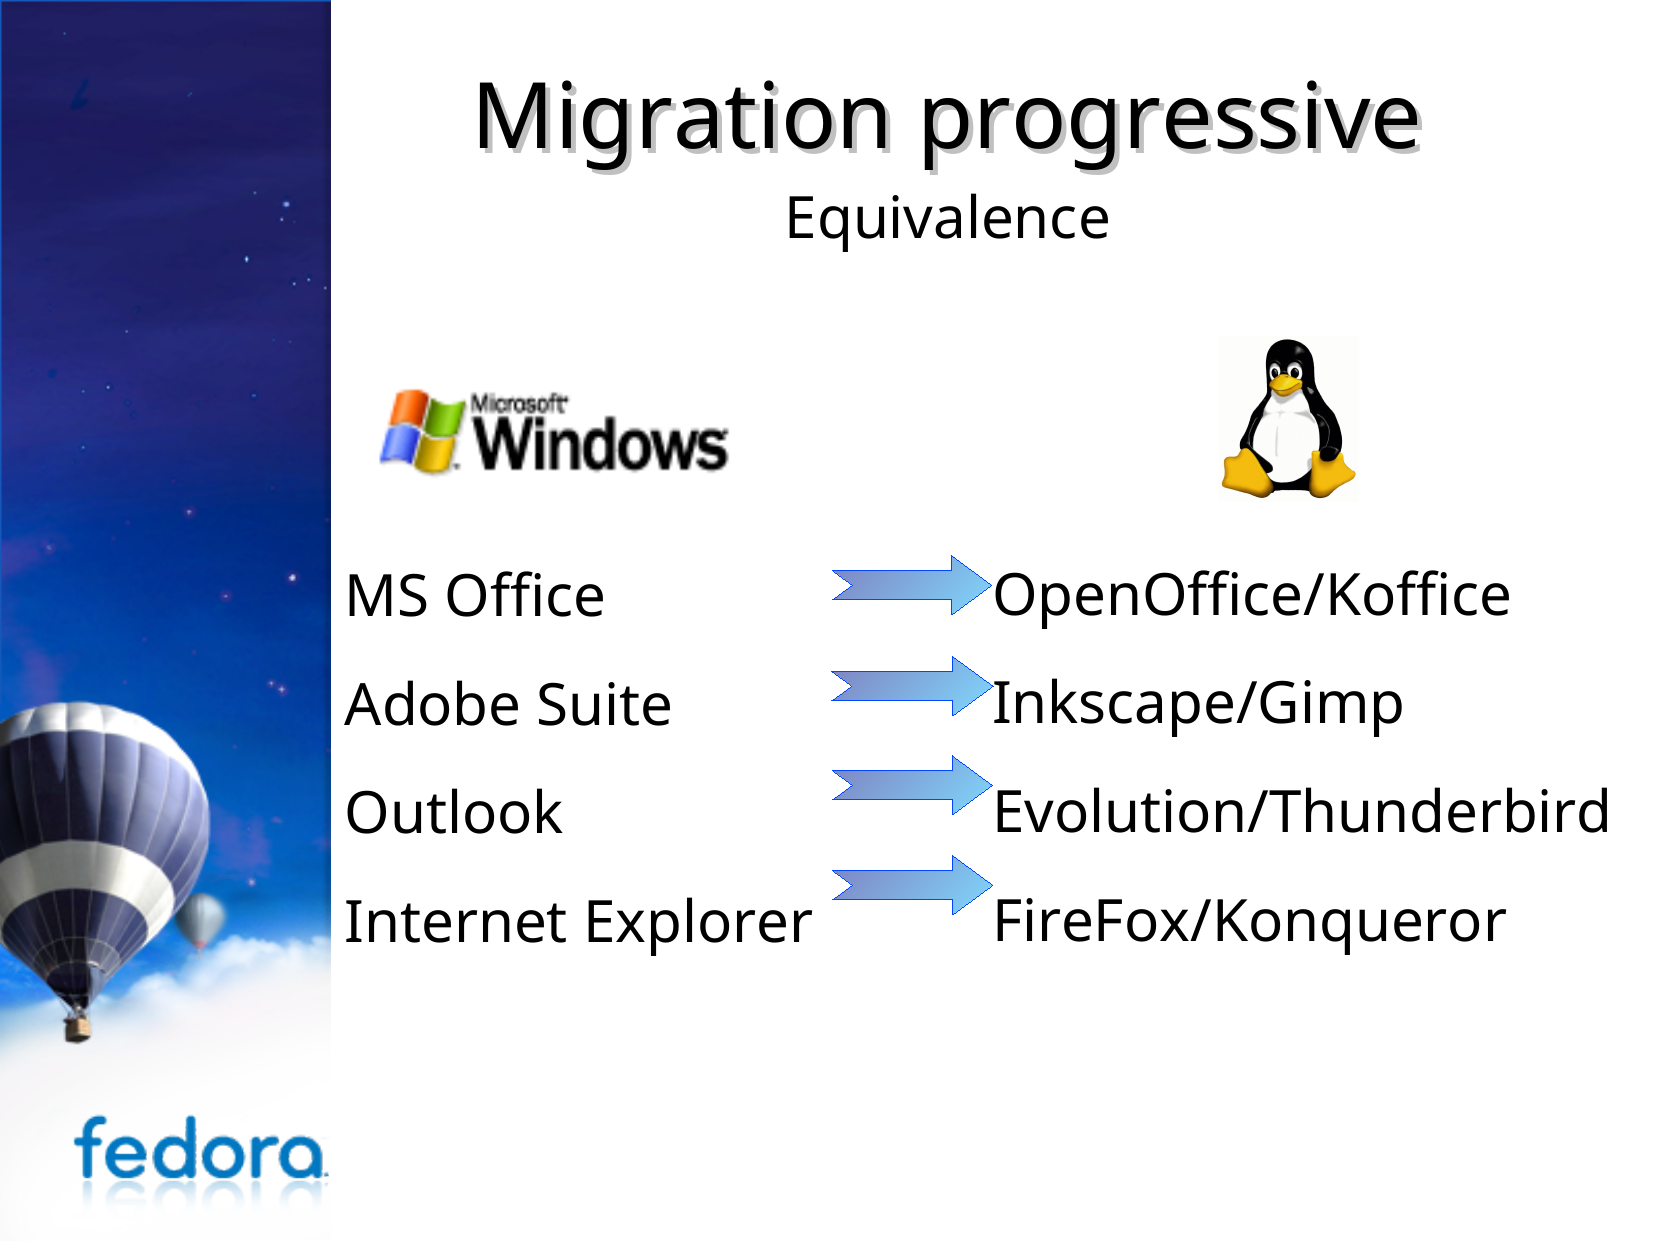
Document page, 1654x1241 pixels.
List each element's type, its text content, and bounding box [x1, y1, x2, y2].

picture [354, 379, 957, 503]
title Migration progressive Equivalence [331, 49, 1571, 257]
picture [1219, 336, 1359, 502]
text_box [831, 656, 994, 716]
picture [0, 0, 331, 1241]
text_box [832, 855, 993, 915]
text_box [832, 555, 992, 615]
text_box [832, 755, 993, 815]
list MS Office Adobe Suite Outlook Internet Explorer [331, 554, 977, 1145]
list OpenOffice/Koffice Inkscape/Gimp Evolution/Thunderbird FireFox/Konqueror [974, 552, 1631, 1141]
